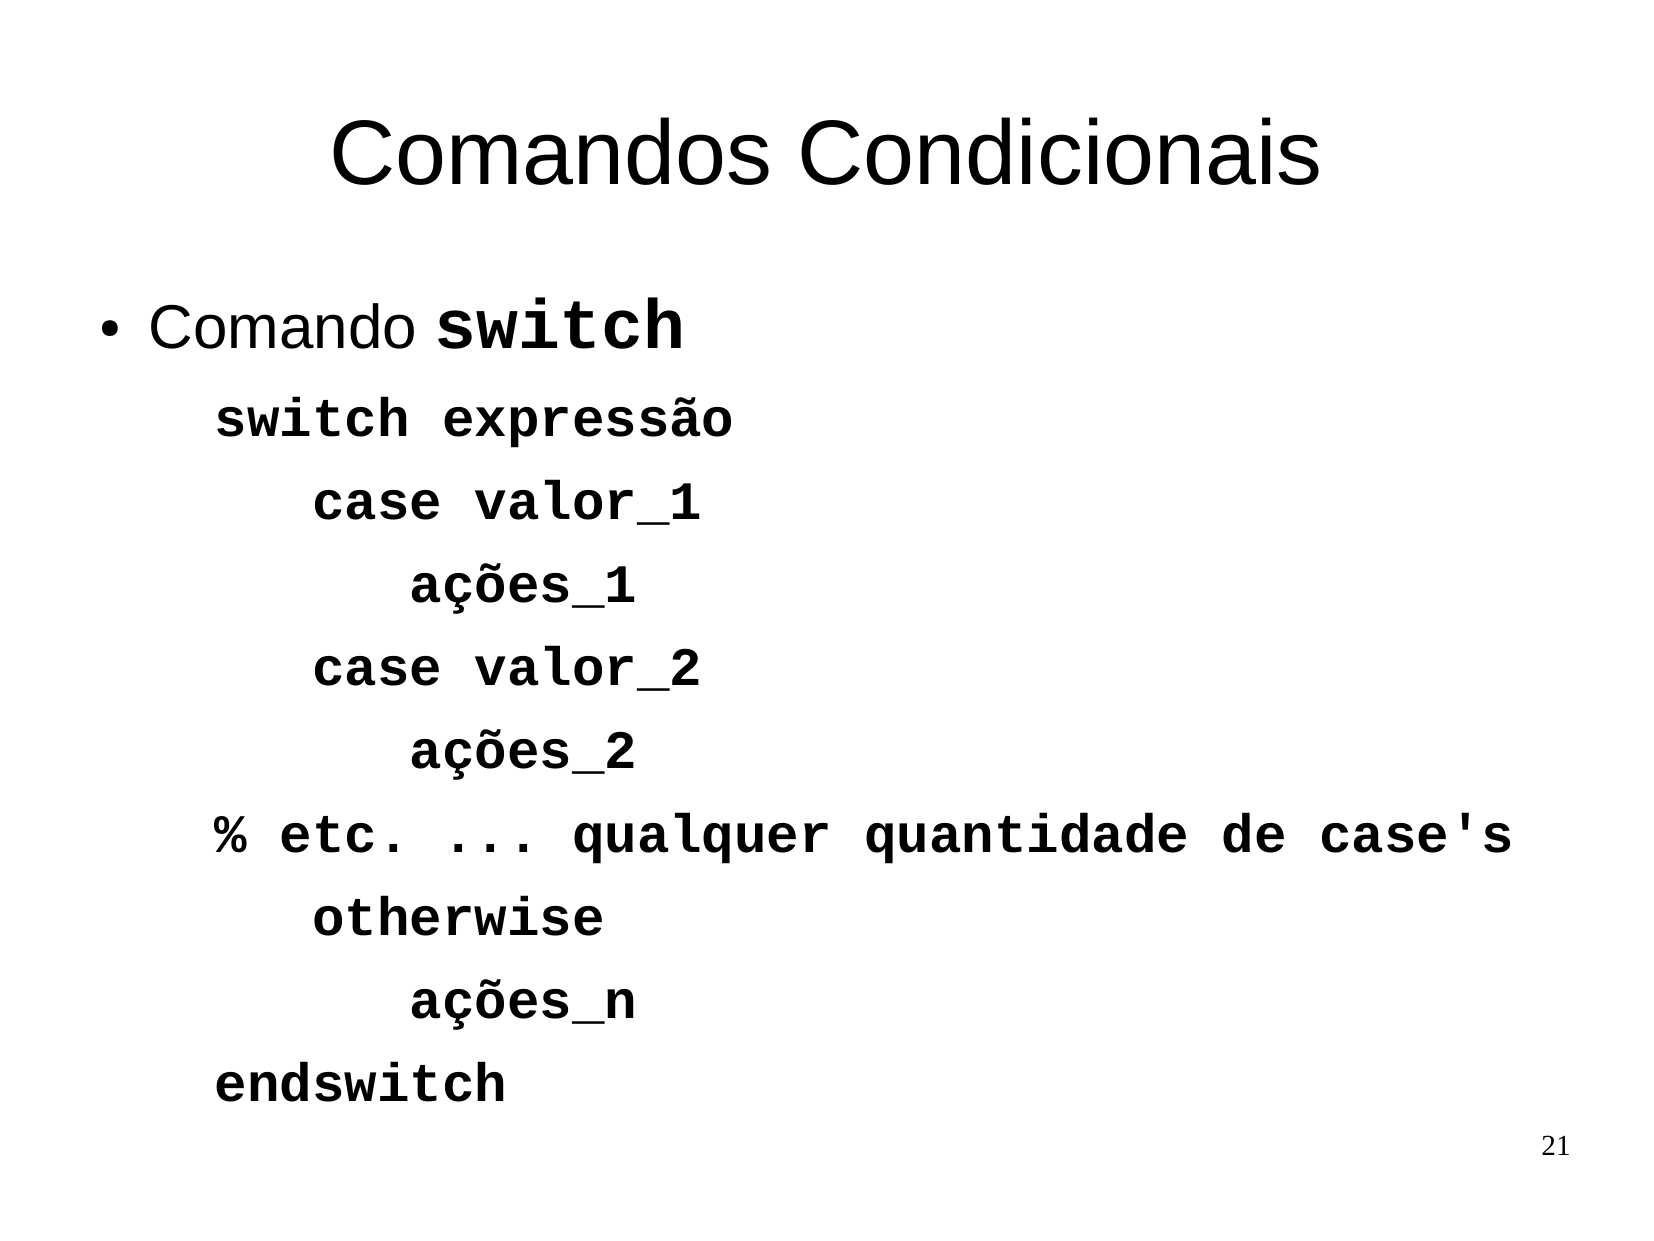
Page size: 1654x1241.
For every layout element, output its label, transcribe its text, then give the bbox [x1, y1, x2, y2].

title Comandos Condicionais [82, 49, 1571, 257]
list Comando switch switch expressão case valor_1 ações_1 case valor_2 ações_2 % etc. ... qualquer quantidade de case's otherwise ações_n endswitch [82, 290, 1571, 1123]
